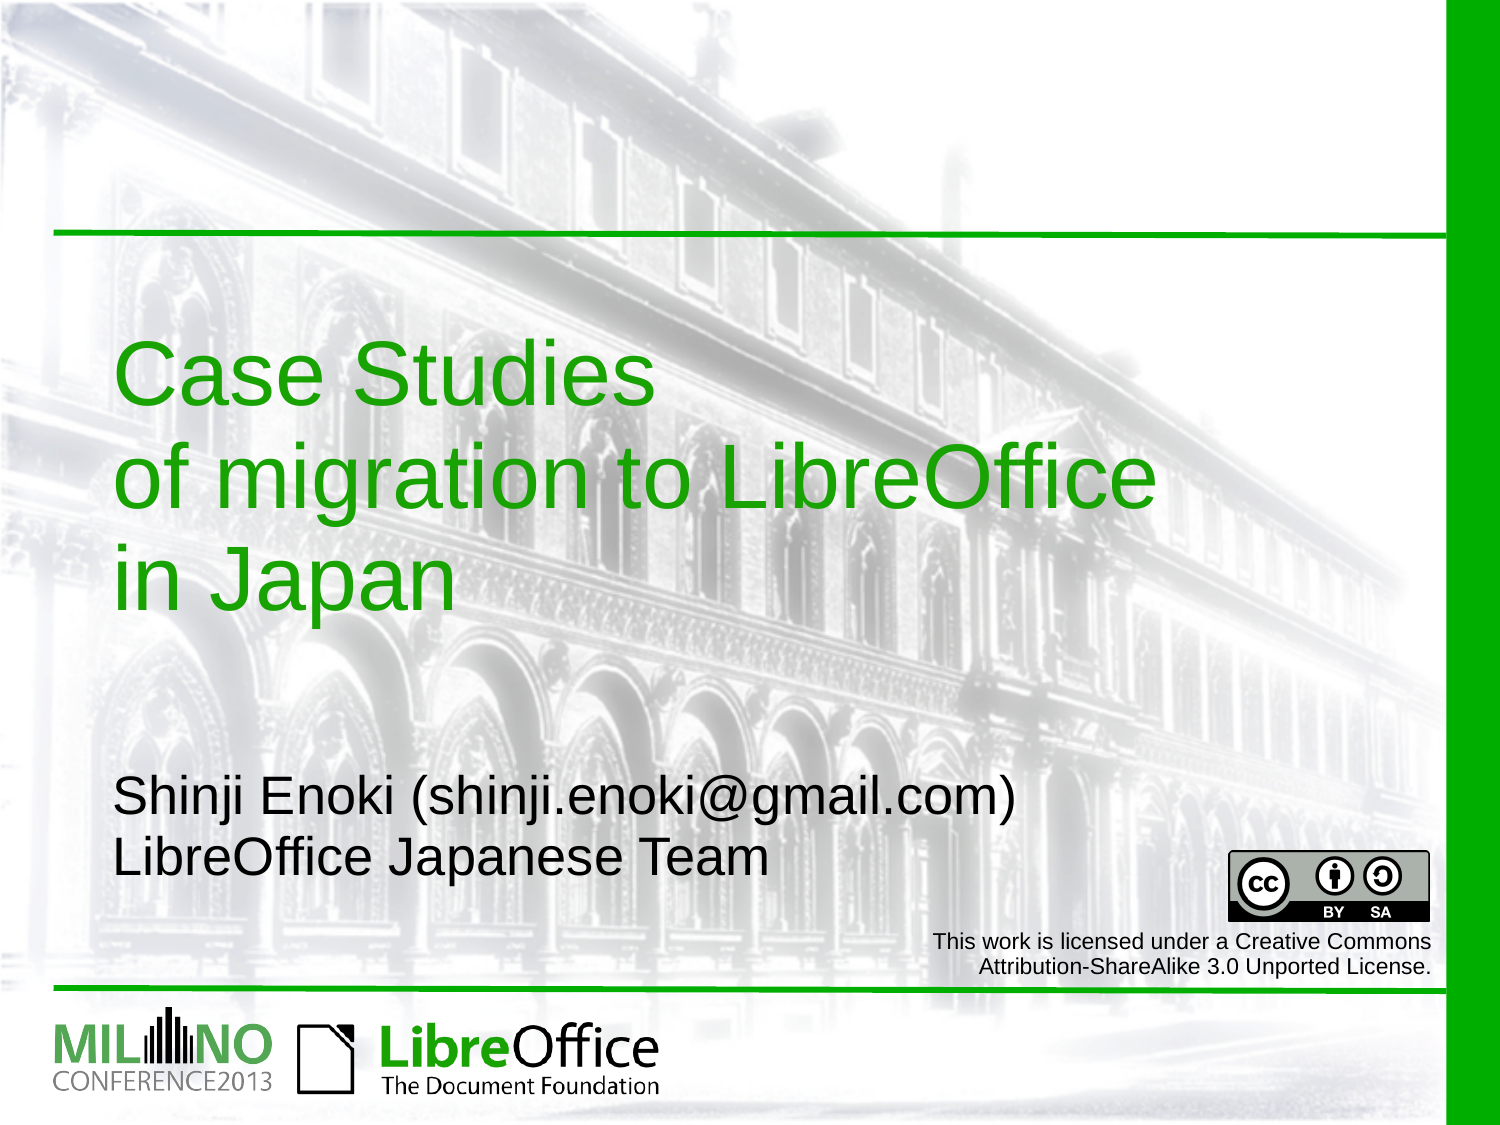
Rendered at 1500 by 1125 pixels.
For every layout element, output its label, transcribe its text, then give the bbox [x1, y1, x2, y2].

title Case Studies of migration to LibreOffice in Japan [112, 322, 1388, 631]
text_box This work is licensed under a Creative Commons Attribution-ShareAlike 3.0 Unported License. [885, 921, 1447, 988]
picture [0, 1, 1446, 1125]
subtitle Shinji Enoki (shinji.enoki@gmail.com) LibreOffice Japanese Team [112, 765, 1388, 887]
